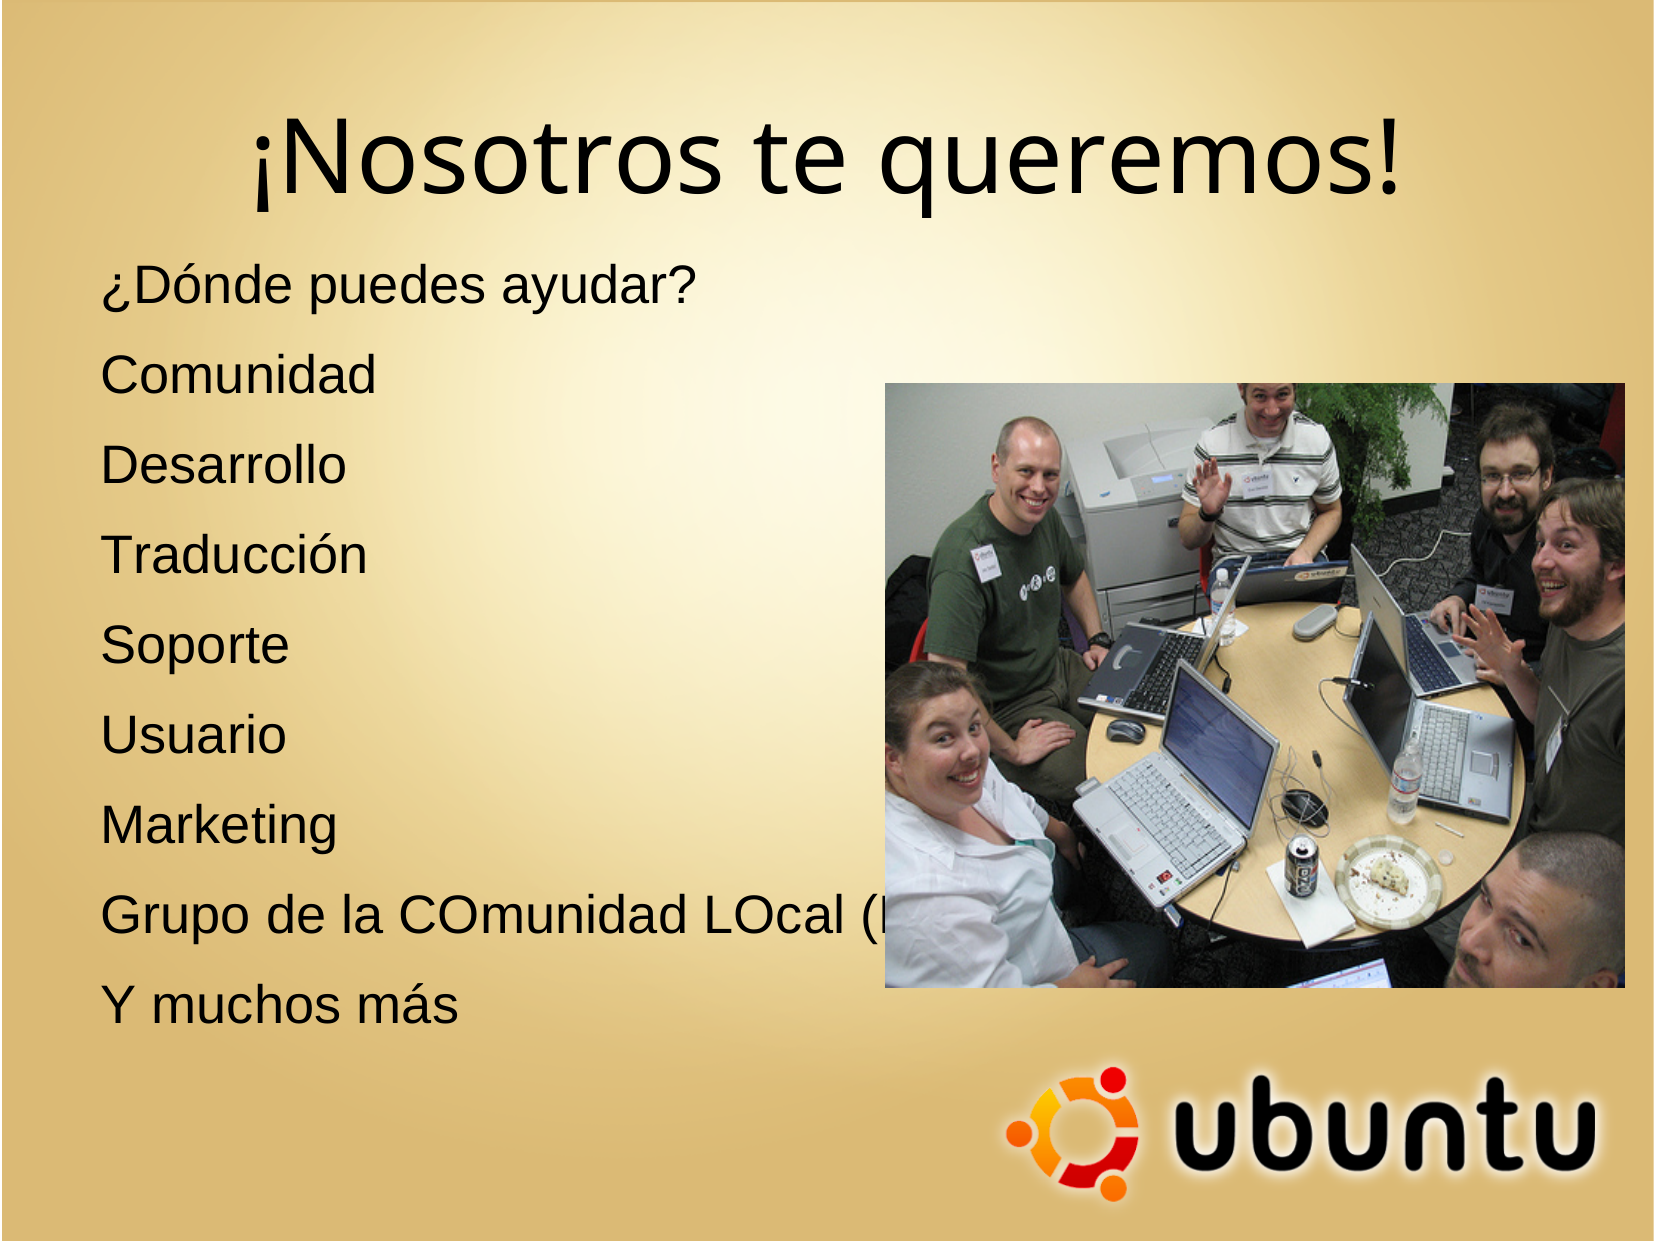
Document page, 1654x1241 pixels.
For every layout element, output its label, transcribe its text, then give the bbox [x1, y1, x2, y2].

picture [2, 0, 1654, 1241]
list ¿Dónde puedes ayudar? Comunidad Desarrollo Traducción Soporte Usuario Marketing Grupo de la COmunidad LOcal (LoCo) Y muchos más [82, 254, 1571, 1216]
title ¡Nosotros te queremos! [82, 49, 1571, 254]
